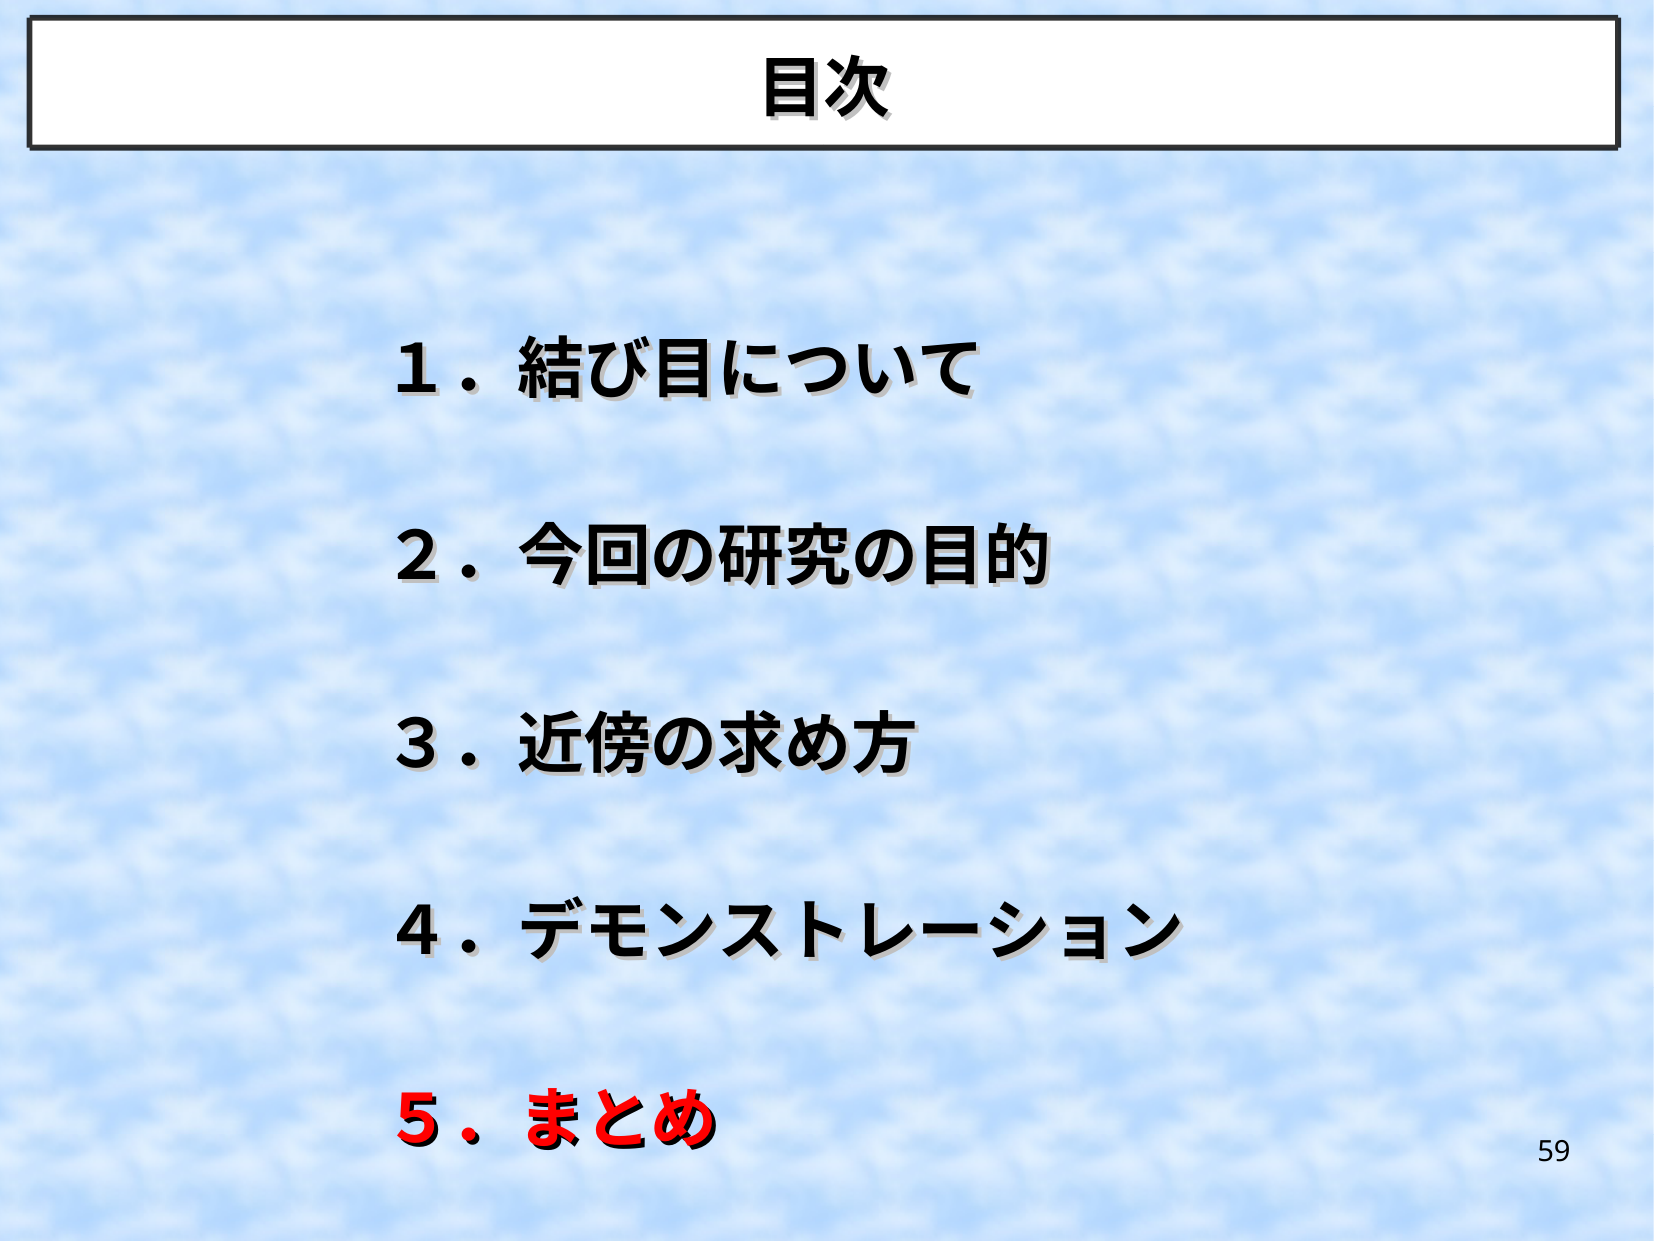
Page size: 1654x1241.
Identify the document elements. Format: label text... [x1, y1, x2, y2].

picture [0, 0, 1654, 1241]
text_box 目次 [29, 17, 1619, 148]
text_box １．結び目について ２．今回の研究の目的 ３．近傍の求め方 ４．デモンストレーション ５．まとめ [369, 307, 1285, 984]
